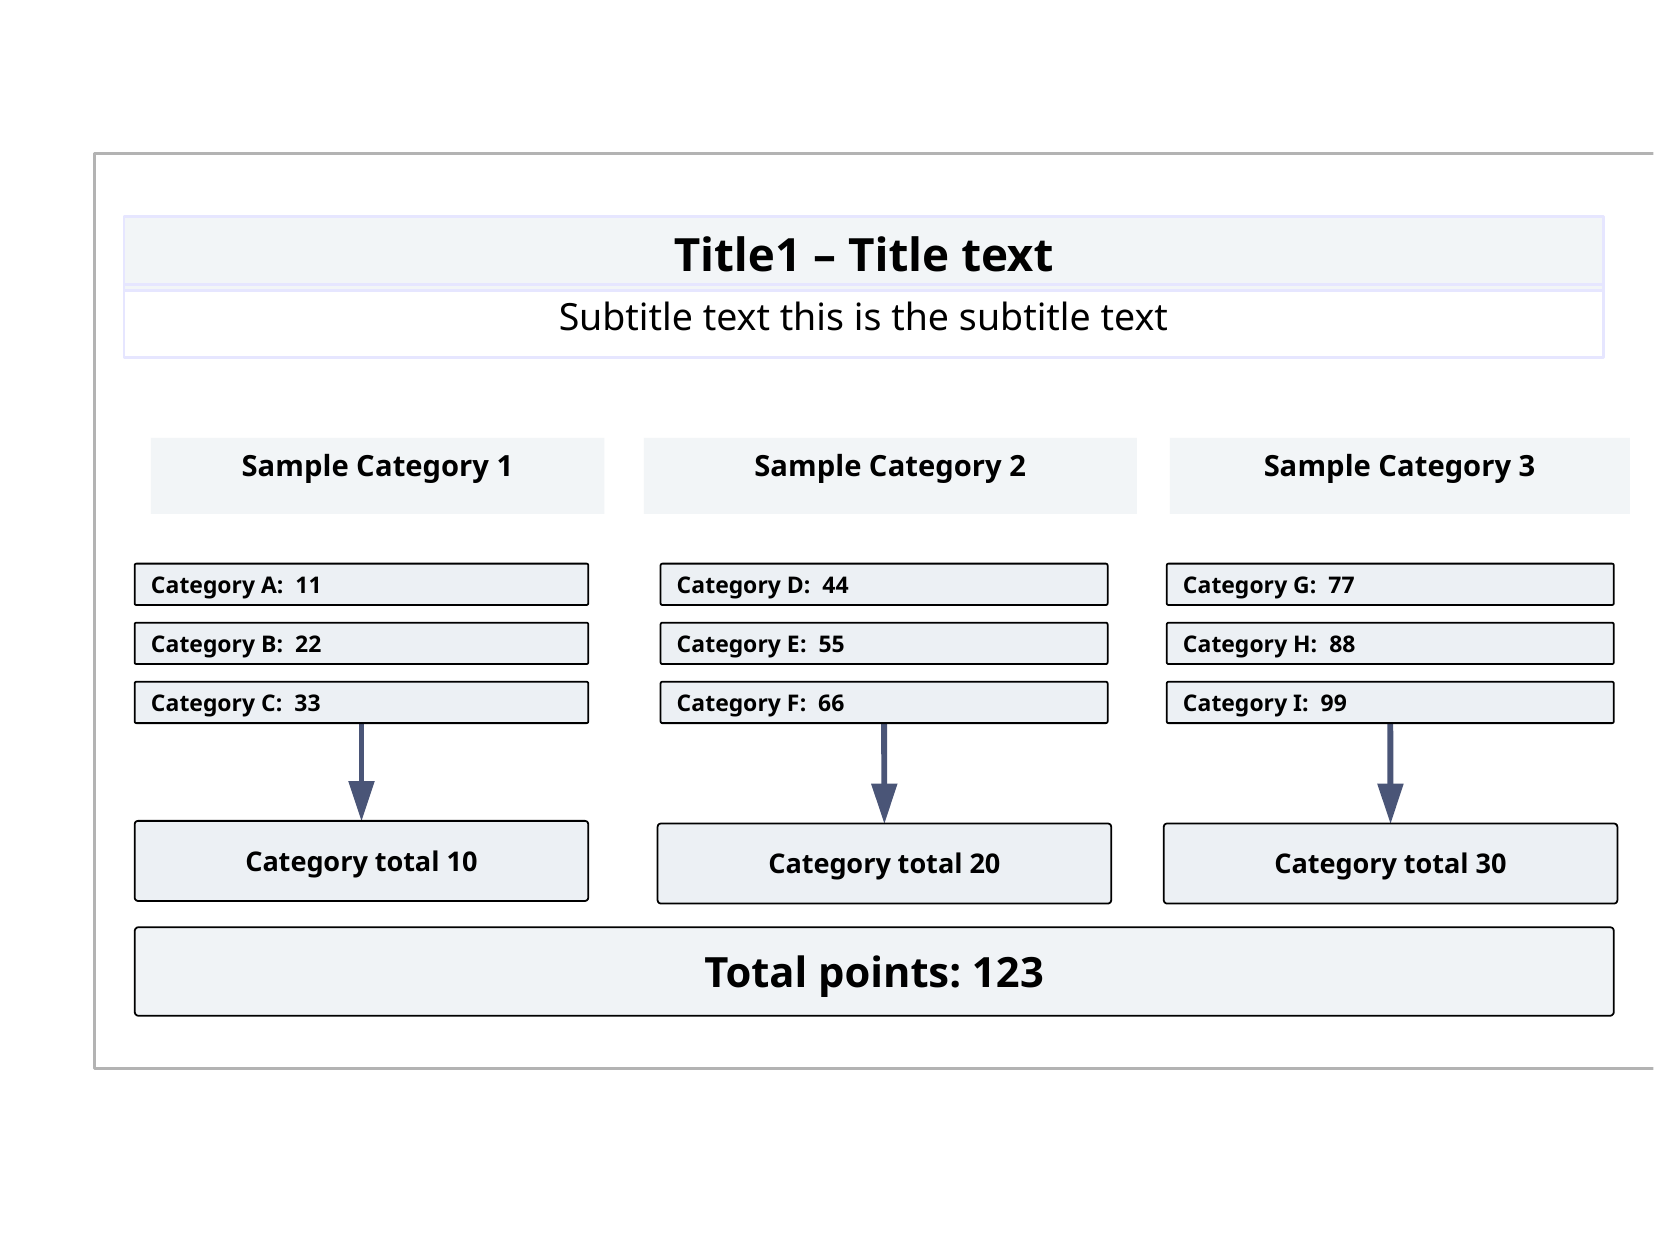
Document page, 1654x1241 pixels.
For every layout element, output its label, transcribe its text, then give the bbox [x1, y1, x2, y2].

text_box Category total 20 [657, 823, 1112, 904]
text_box Sample Category 2 [643, 437, 1137, 514]
text_box Subtitle text this is the subtitle text [124, 284, 1604, 358]
text_box Category C: 33 [134, 681, 589, 724]
text_box Category G: 77 [1166, 563, 1614, 606]
text_box Category total 10 [134, 820, 589, 902]
text_box Category D: 44 [660, 563, 1108, 606]
text_box Category B: 22 [134, 622, 589, 665]
text_box Category A: 11 [134, 563, 589, 606]
text_box Sample Category 3 [1169, 437, 1630, 514]
text_box Category H: 88 [1166, 622, 1614, 665]
text_box Sample Category 1 [150, 437, 605, 514]
text_box Category I: 99 [1166, 681, 1614, 724]
text_box Category total 30 [1163, 823, 1618, 904]
text_box Category E: 55 [660, 622, 1108, 665]
text_box Category F: 66 [660, 681, 1108, 724]
text_box Total points: 123 [134, 927, 1614, 1016]
text_box Title1 – Title text [124, 216, 1604, 283]
